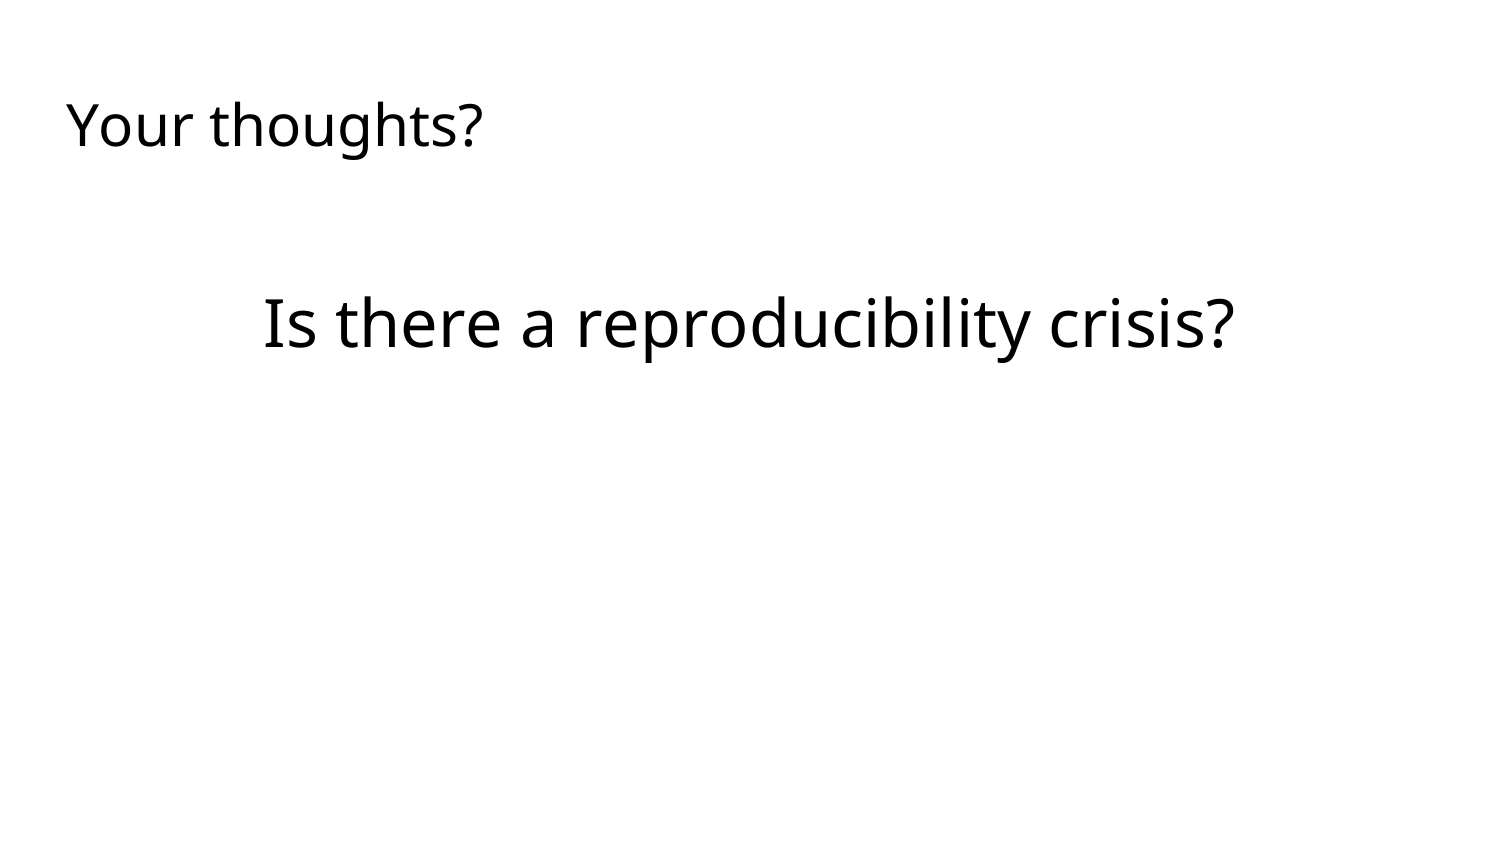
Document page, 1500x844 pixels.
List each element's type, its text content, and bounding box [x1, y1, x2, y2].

text_box Is there a reproducibility crisis? [240, 265, 1260, 385]
title Your thoughts? [51, 72, 1449, 167]
